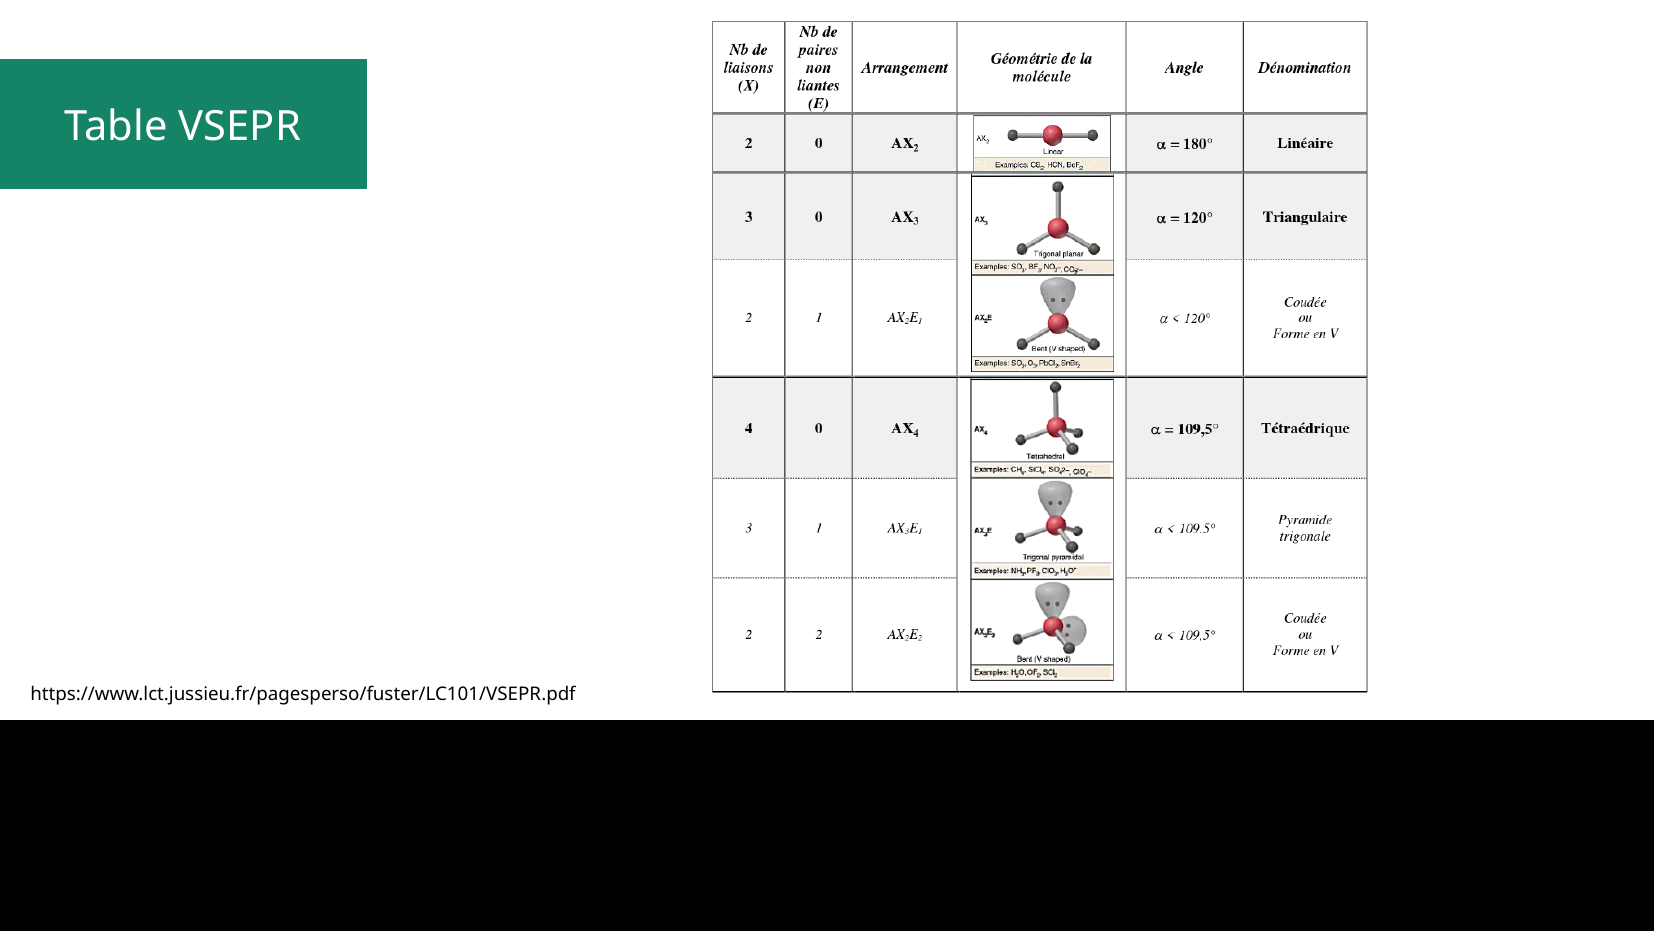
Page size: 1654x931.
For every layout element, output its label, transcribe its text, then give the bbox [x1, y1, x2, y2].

picture [708, 17, 1371, 697]
text_box [0, 720, 1654, 931]
text_box https://www.lct.jussieu.fr/pagesperso/fuster/LC101/VSEPR.pdf [15, 673, 556, 713]
text_box Table VSEPR [0, 59, 367, 189]
